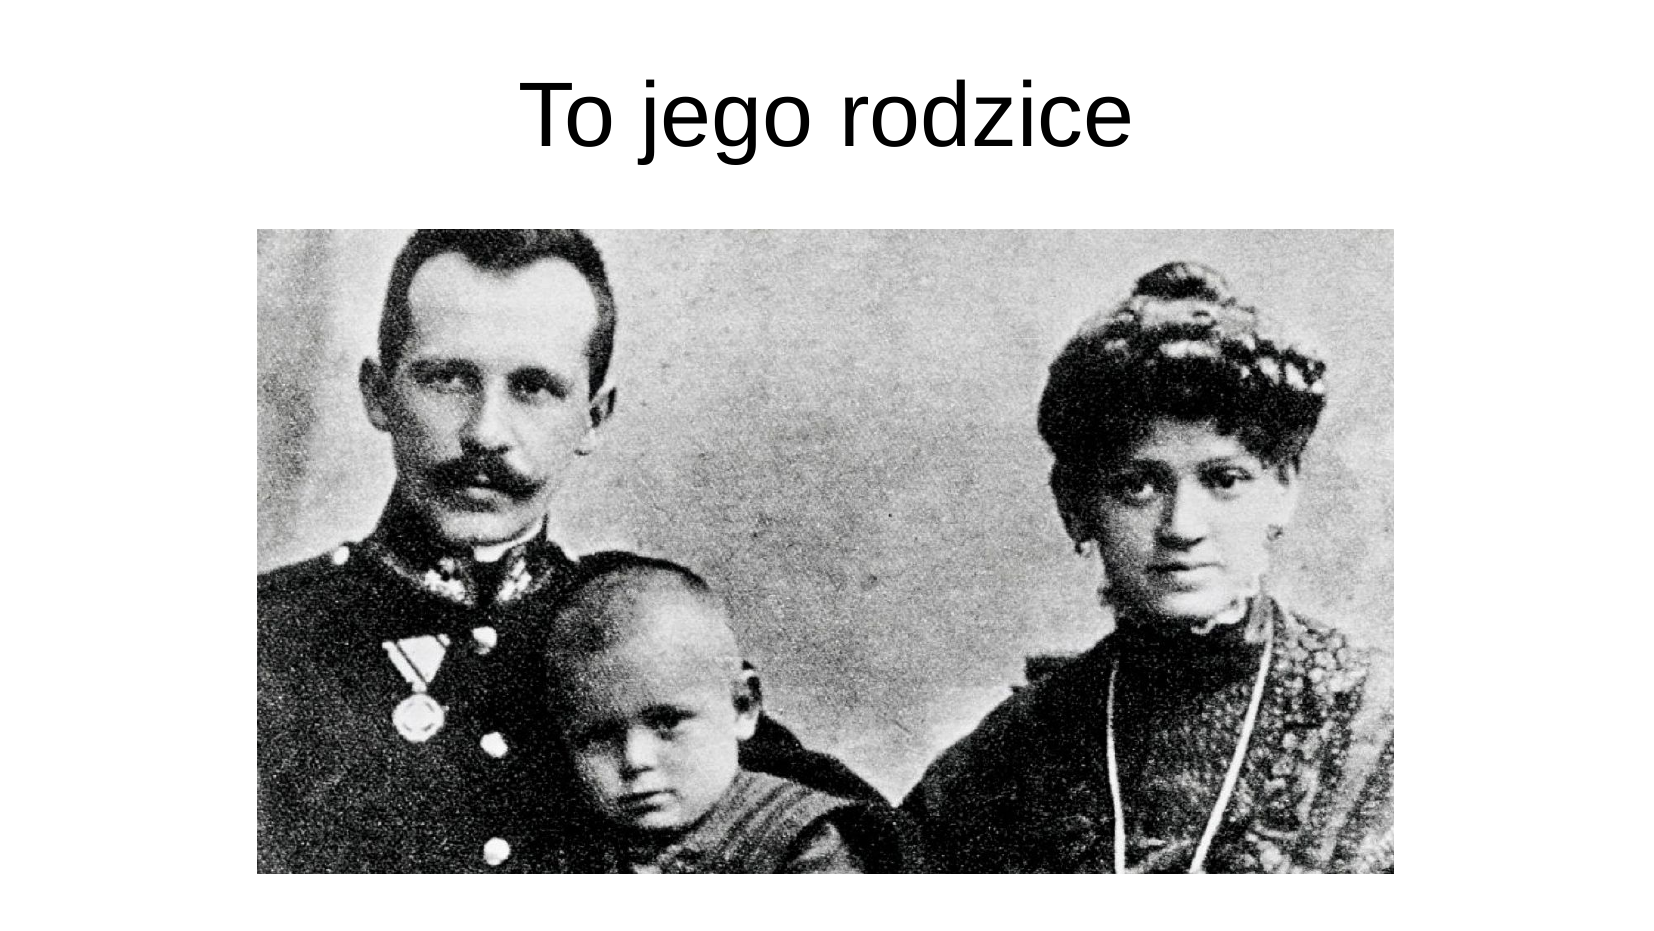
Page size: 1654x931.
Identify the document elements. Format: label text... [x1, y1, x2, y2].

title To jego rodzice [82, 37, 1571, 193]
picture [257, 229, 1394, 875]
